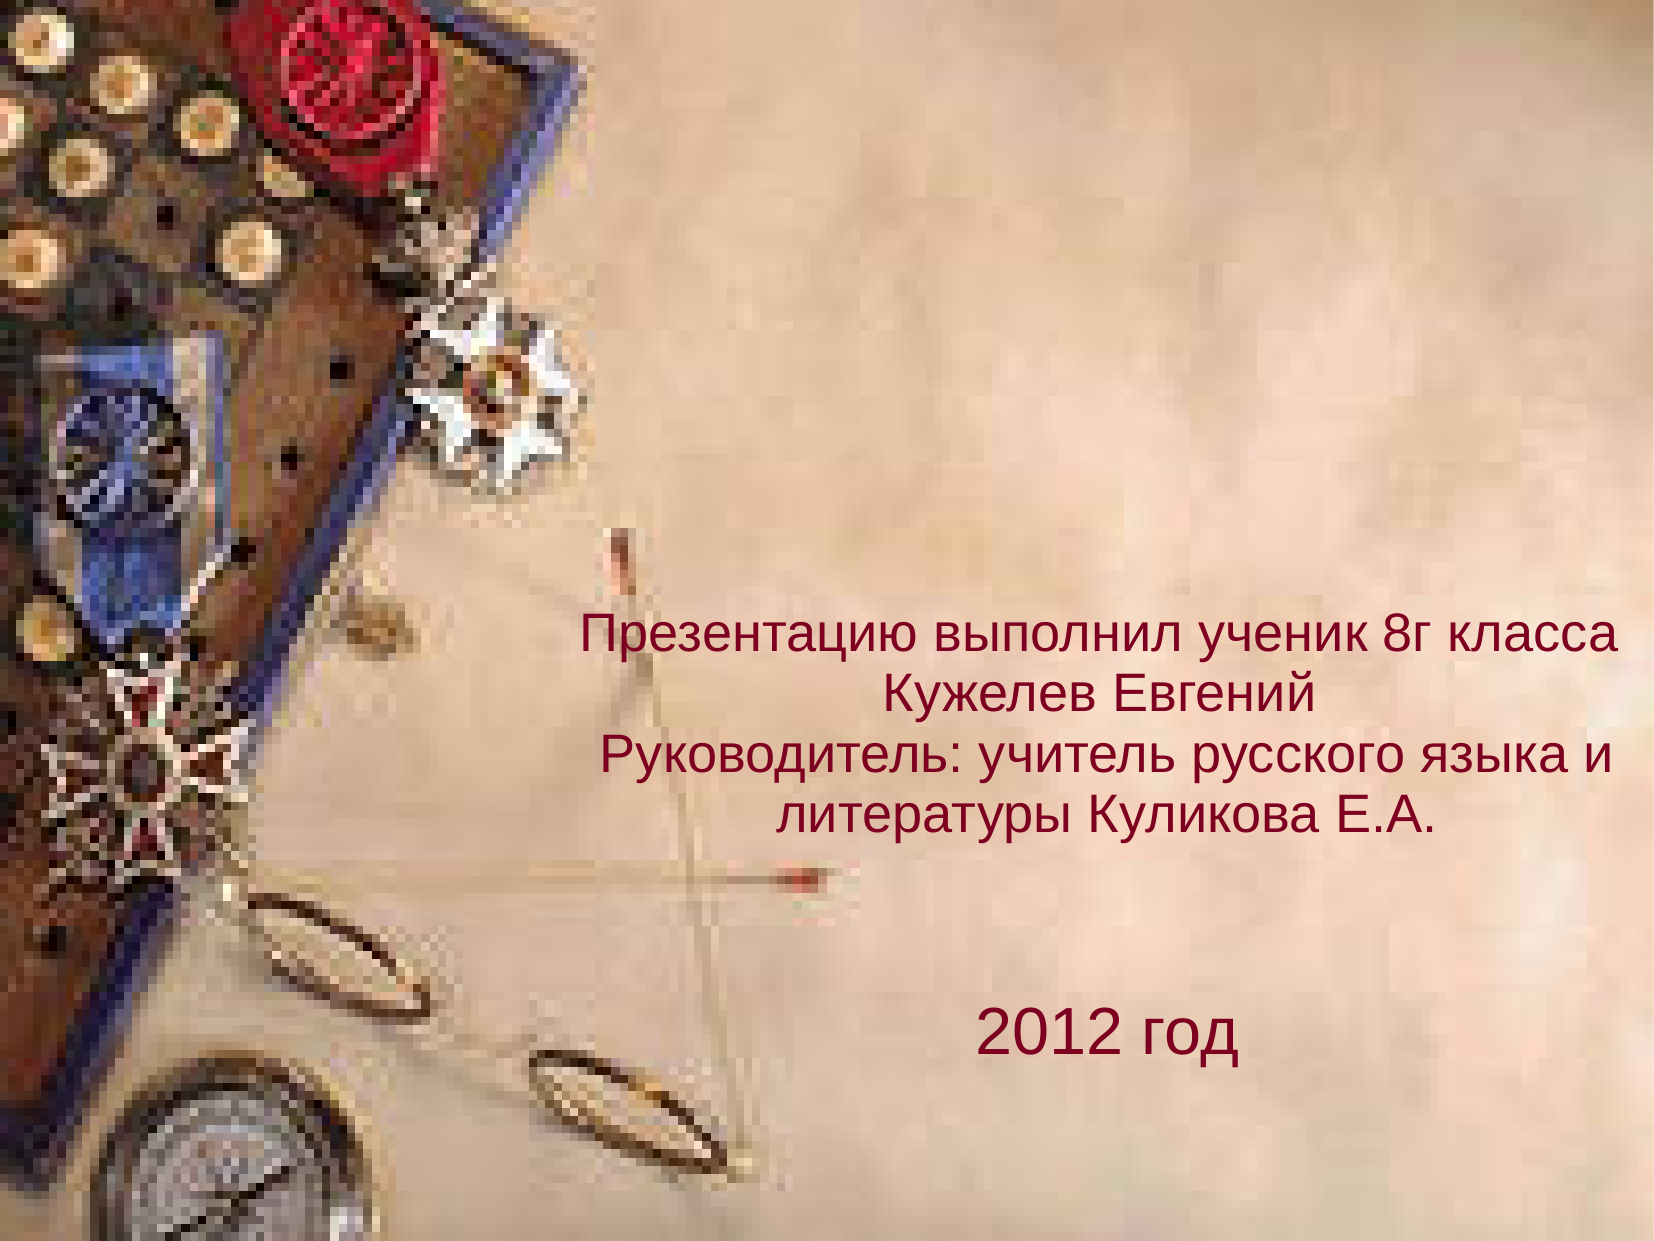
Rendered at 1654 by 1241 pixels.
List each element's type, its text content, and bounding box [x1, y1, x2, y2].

picture [0, 0, 1654, 1241]
subtitle Презентацию выполнил ученик 8г класса Кужелев Евгений Руководитель: учитель русского языка и литературы Куликова Е.А. 2012 год [561, 501, 1654, 1170]
